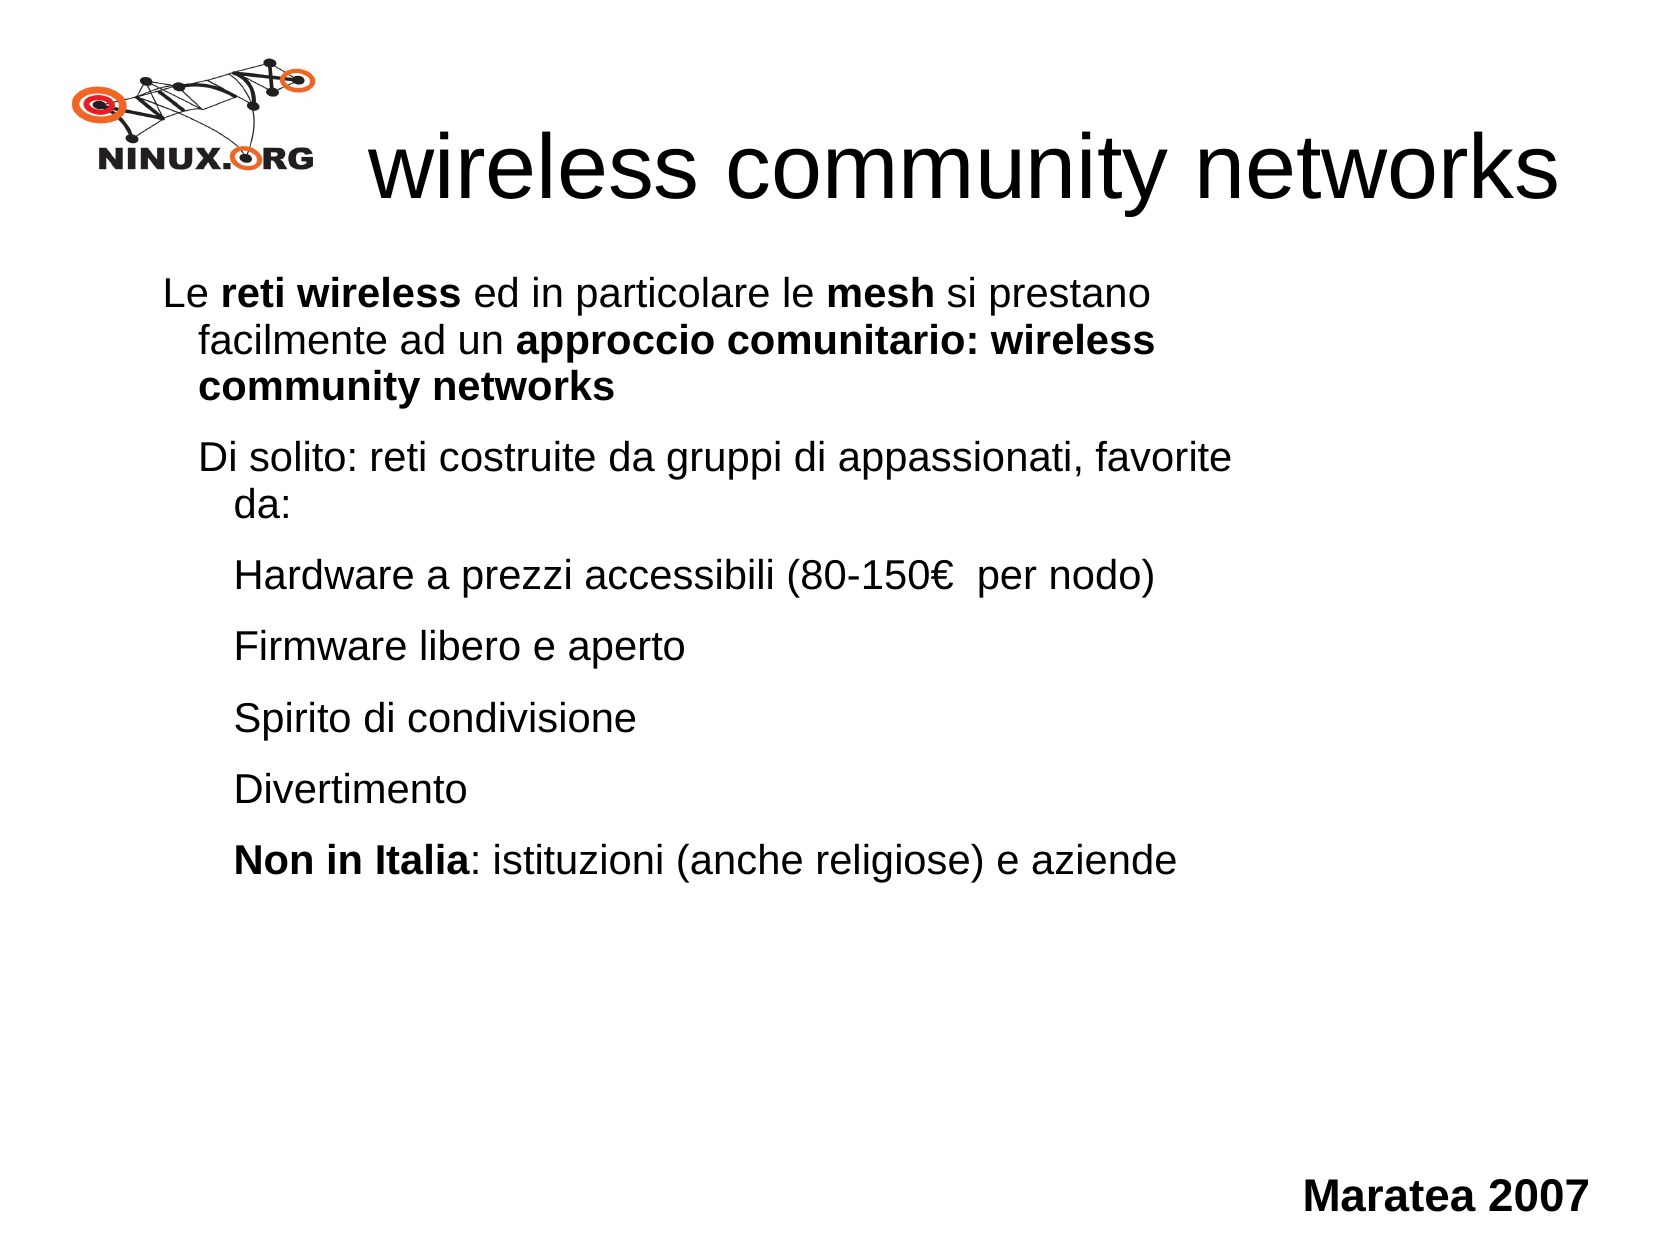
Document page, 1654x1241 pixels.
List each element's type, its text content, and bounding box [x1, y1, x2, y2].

title wireless community networks [356, 70, 1576, 263]
picture [59, 58, 323, 178]
text_box Maratea 2007 [1275, 1162, 1651, 1237]
text_box Le reti wireless ed in particolare le mesh si prestano facilmente ad un approccio comunitario: wireless community networks Di solito: reti costruite da gruppi di appassionati, favorite da: Hardware a prezzi accessibili (80-150€ per nodo) Firmware libero e aperto Spirito di condivisione Divertimento Non in Italia: istituzioni (anche religiose) e aziende [112, 262, 1313, 1088]
